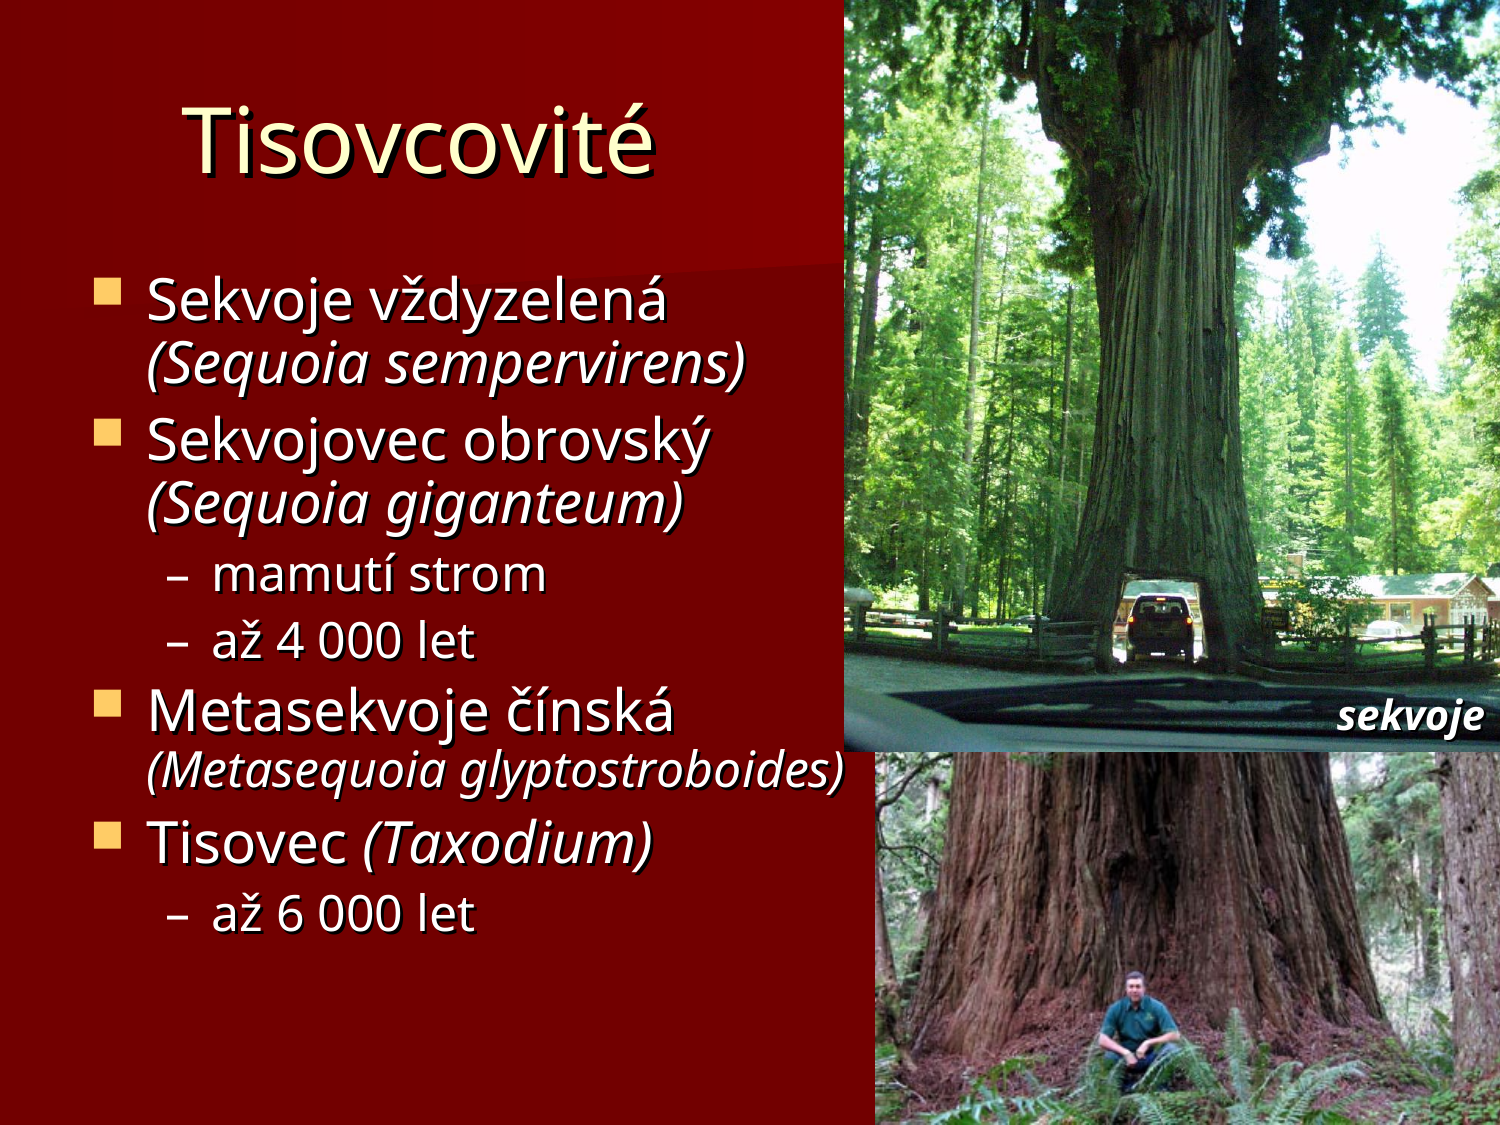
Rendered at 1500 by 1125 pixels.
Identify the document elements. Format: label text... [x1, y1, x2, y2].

text_box sekvoje [1098, 645, 1500, 783]
title Tisovcovité [0, 42, 844, 231]
list Sekvoje vždyzelená (Sequoia sempervirens) Sekvojovec obrovský (Sequoia giganteum) mamutí strom až 4 000 let Metasekvoje čínská (Metasequoia glyptostroboides) Tisovec (Taxodium) až 6 000 let [75, 262, 875, 1071]
picture [844, 0, 1500, 1125]
